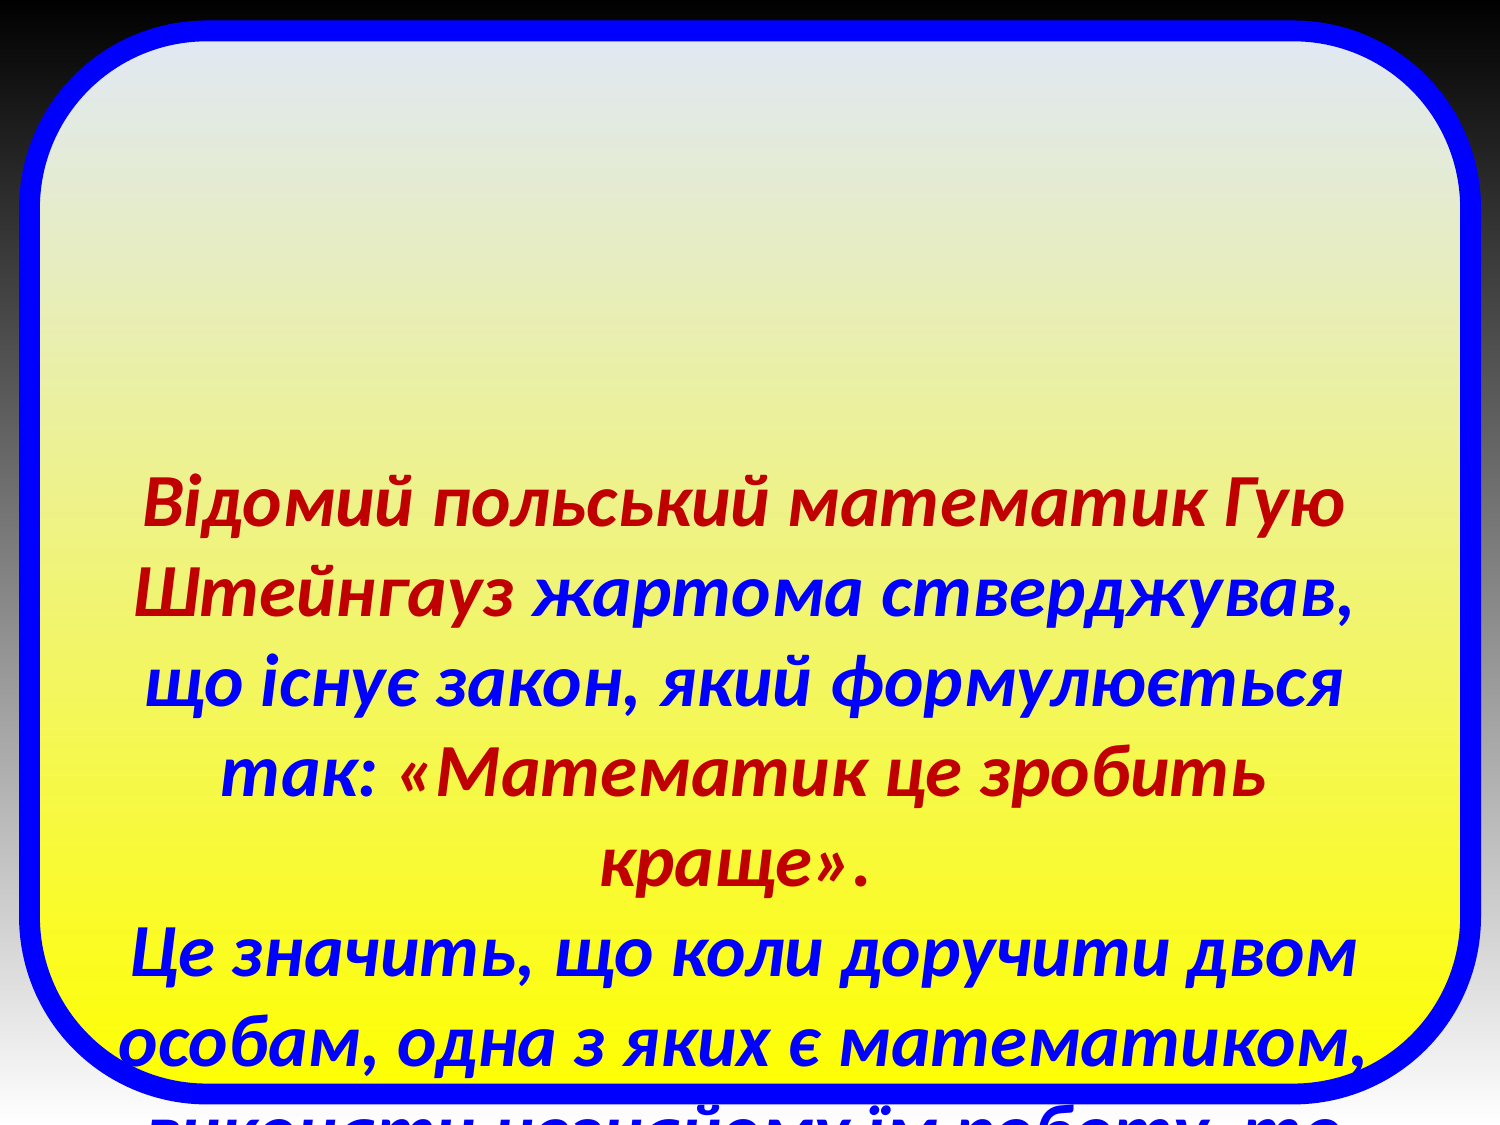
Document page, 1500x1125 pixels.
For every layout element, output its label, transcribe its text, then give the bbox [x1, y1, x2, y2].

text_box [29, 30, 1471, 1094]
title Відомий польський математик Гую Штейнгауз жартома стверджував, що існує закон, який формулюється так: «Математик це зробить краще». Це значить, що коли доручити двом особам, одна з яких є математиком, виконати незнайому їм роботу, то результат завжди буде таким: математик виконає її краще. [64, 444, 1424, 686]
